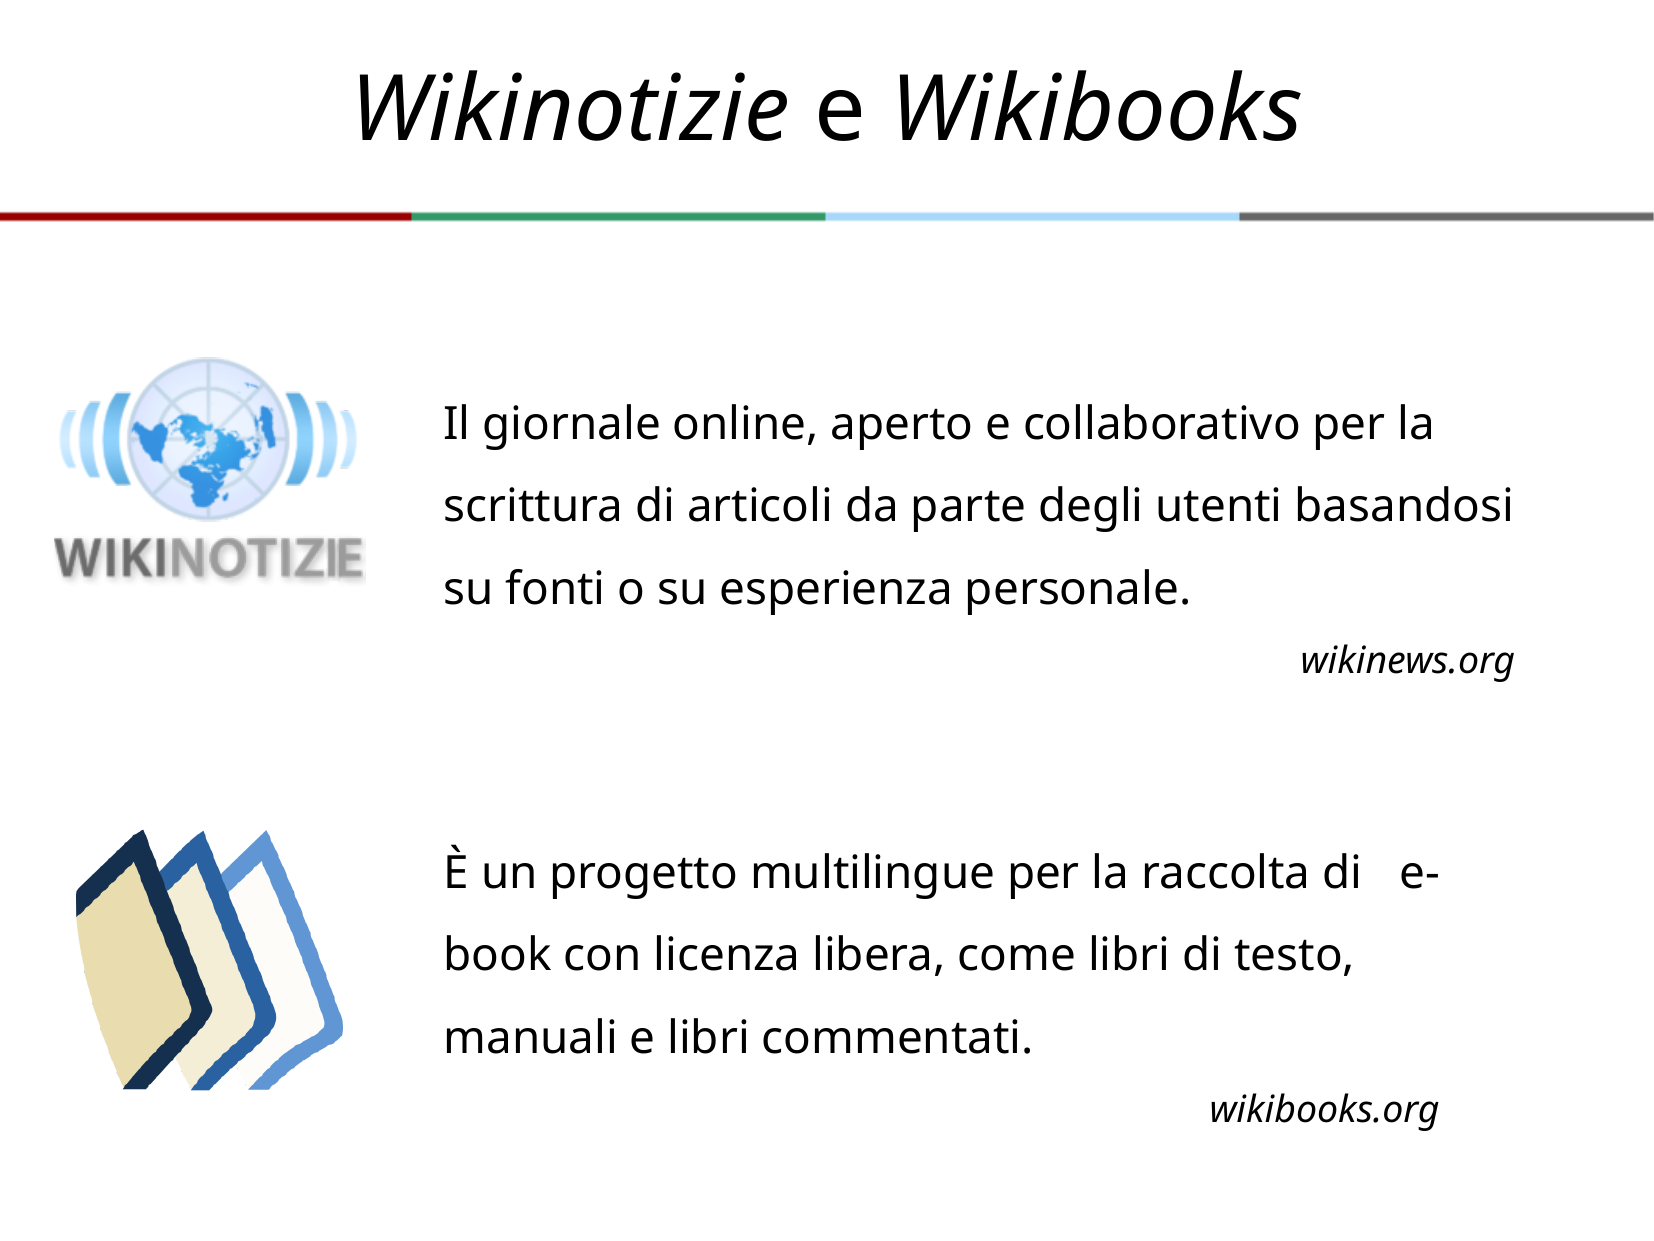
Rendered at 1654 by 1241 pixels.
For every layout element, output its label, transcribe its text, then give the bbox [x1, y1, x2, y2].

text_box Wikinotizie e Wikibooks [82, 0, 1571, 200]
picture [76, 826, 343, 1093]
picture [54, 350, 366, 590]
picture [0, 200, 1654, 235]
text_box È un progetto multilingue per la raccolta di e-book con licenza libera, come libri di testo, manuali e libri commentati. wikibooks.org [443, 814, 1519, 1111]
text_box Il giornale online, aperto e collaborativo per la scrittura di articoli da parte degli utenti basandosi su fonti o su esperienza personale. wikinews.org [443, 366, 1519, 662]
